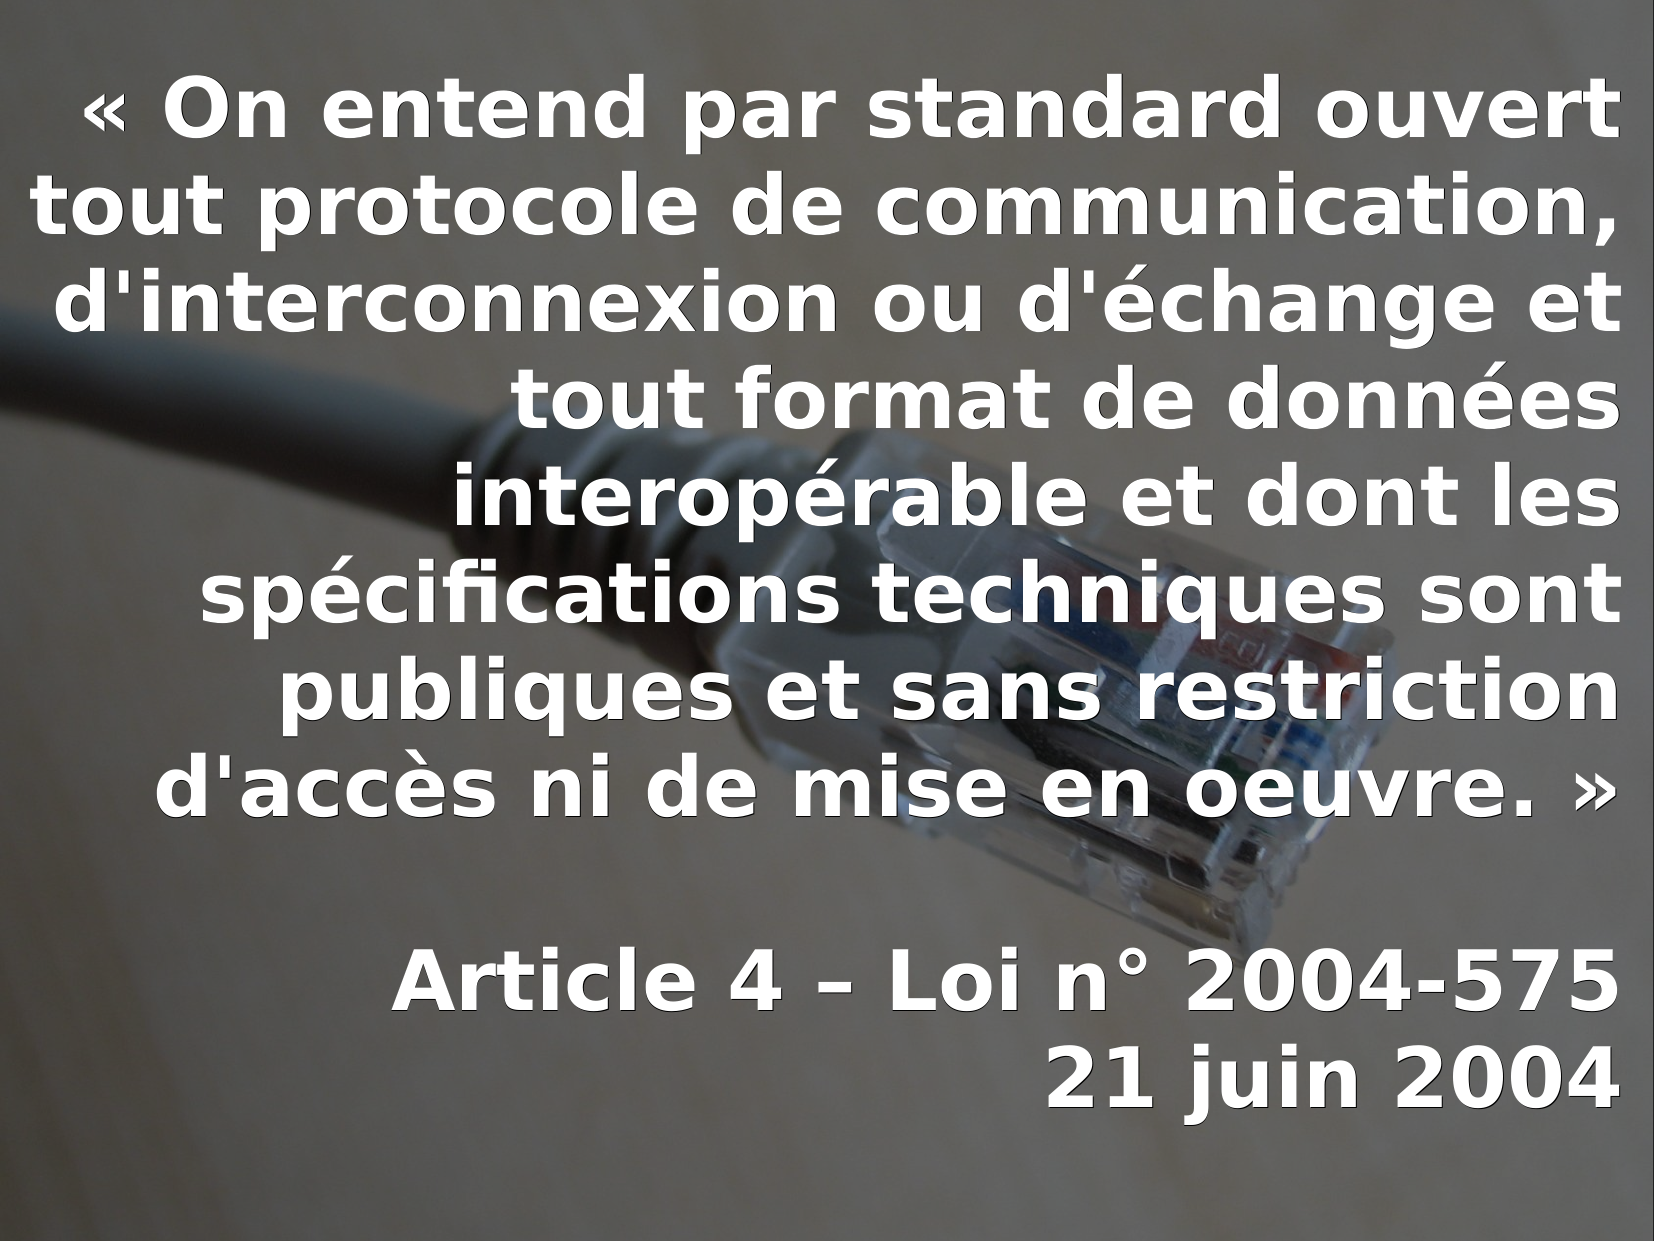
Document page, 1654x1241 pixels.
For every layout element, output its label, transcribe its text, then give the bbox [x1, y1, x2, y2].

picture [0, 0, 1654, 1241]
text_box « On entend par standard ouvert tout protocole de communication, d'interconnexion ou d'échange et tout format de données interopérable et dont les spécifications techniques sont publiques et sans restriction d'accès ni de mise en oeuvre. » Article 4 – Loi n° 2004-575 21 juin 2004 [14, 52, 1639, 1241]
